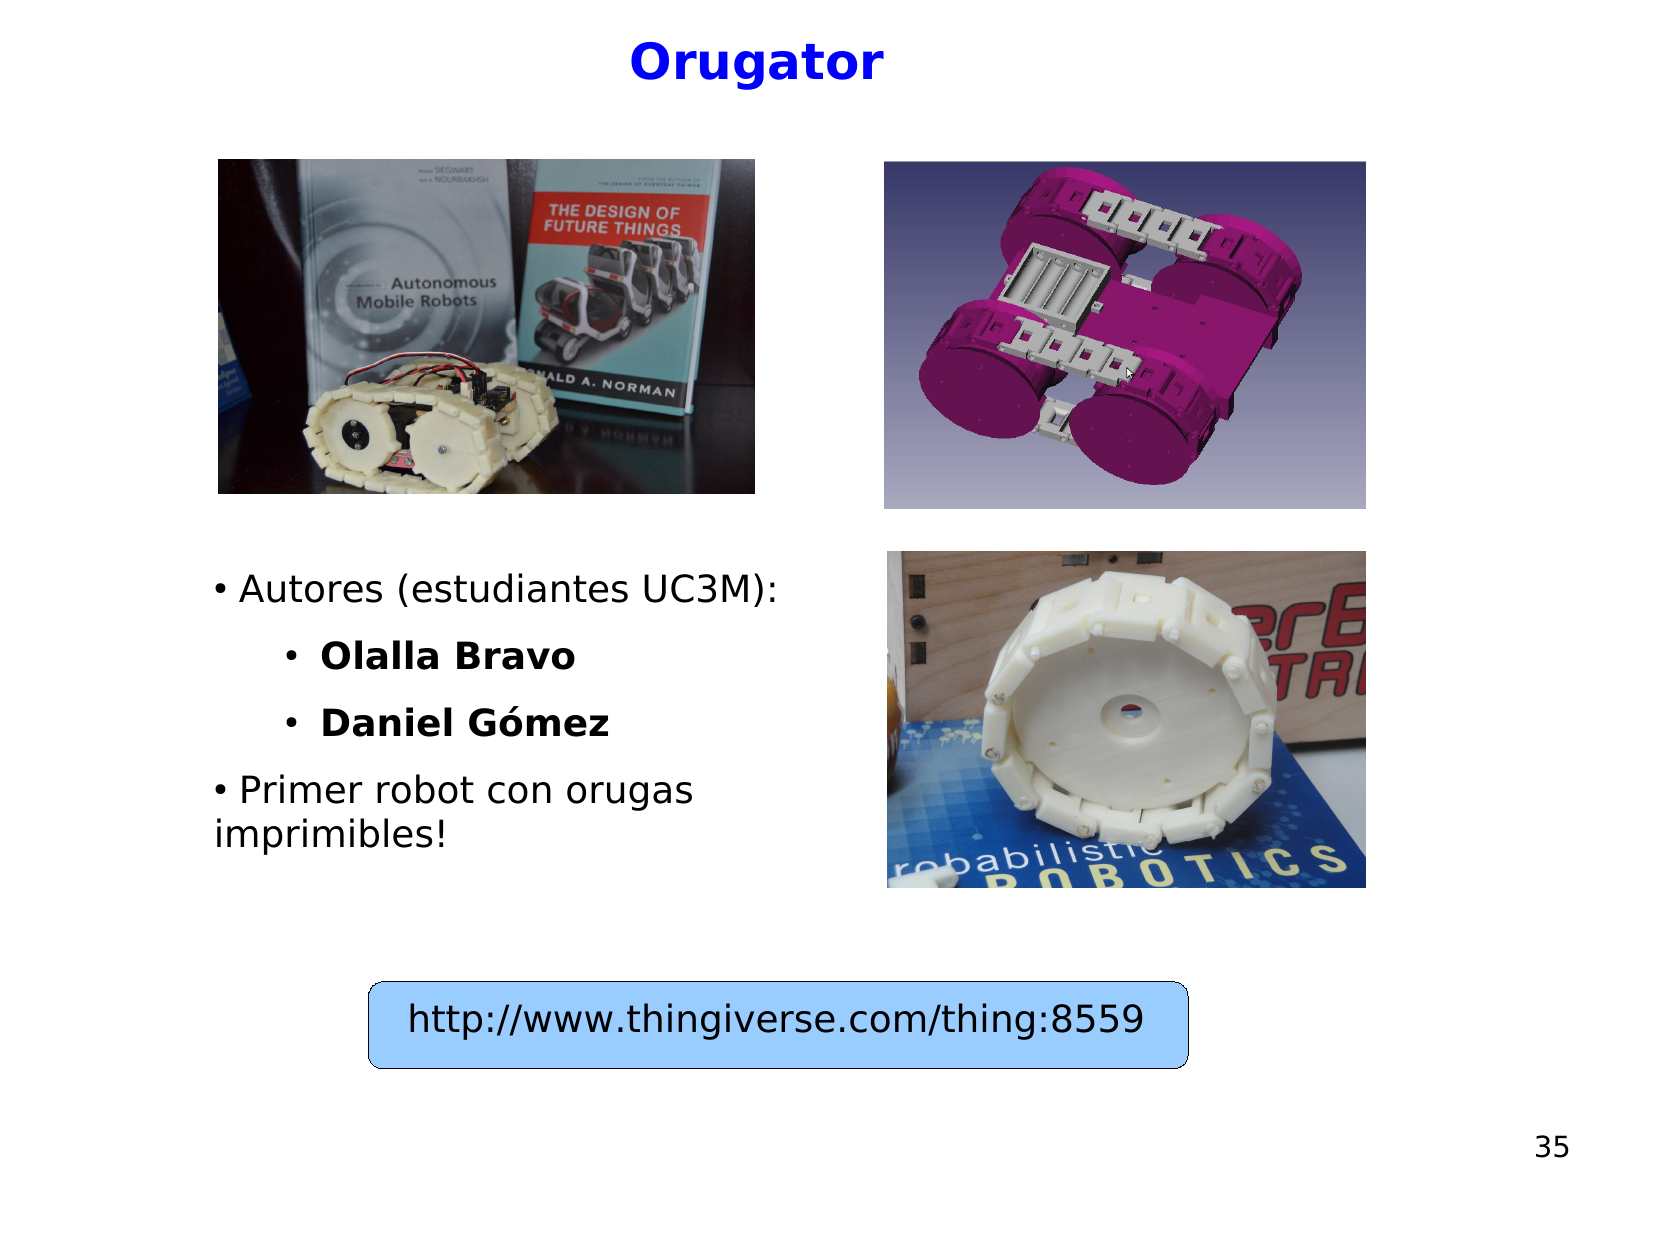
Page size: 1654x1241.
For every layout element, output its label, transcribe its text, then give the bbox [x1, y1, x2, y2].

picture [884, 160, 1366, 510]
text_box Orugator [614, 25, 1217, 99]
text_box http://www.thingiverse.com/thing:8559 [392, 990, 1162, 1050]
text_box [368, 981, 1189, 1069]
picture [218, 159, 755, 495]
picture [887, 551, 1366, 888]
text_box Autores (estudiantes UC3M): Olalla Bravo Daniel Gómez Primer robot con orugas imprimibles! [199, 560, 858, 864]
